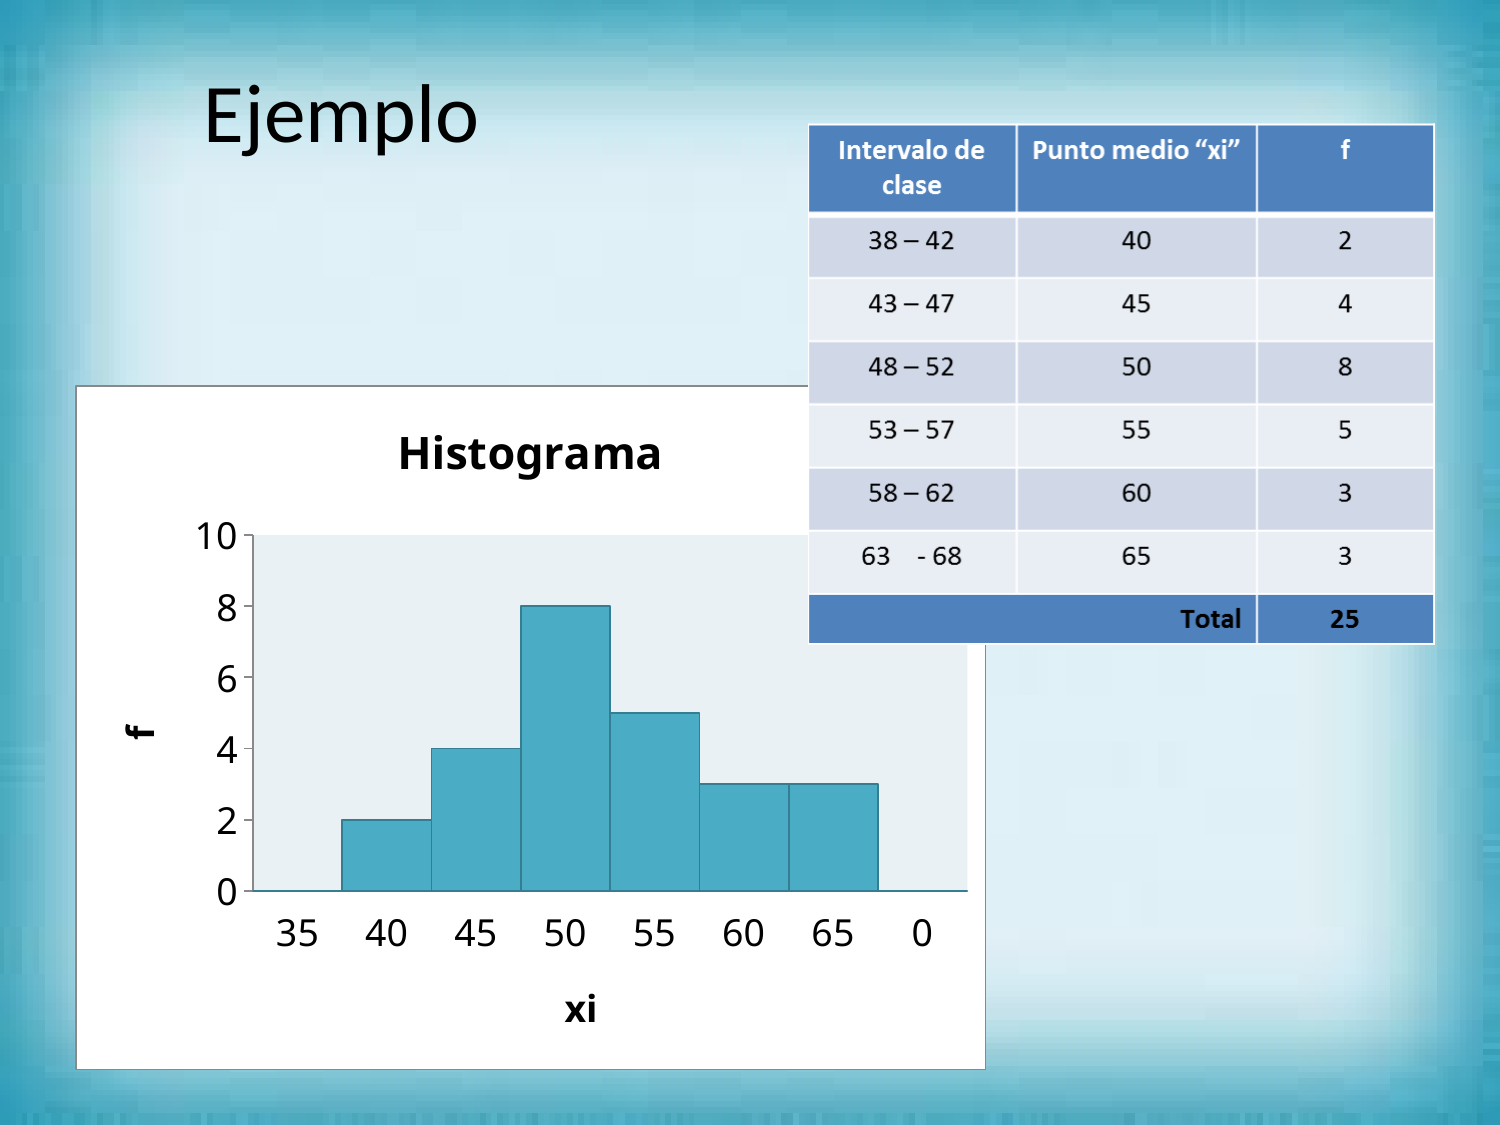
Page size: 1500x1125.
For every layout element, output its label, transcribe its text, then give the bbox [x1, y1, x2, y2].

title Ejemplo [75, 45, 609, 173]
chart [75, 385, 987, 1071]
picture [0, 0, 1500, 1125]
